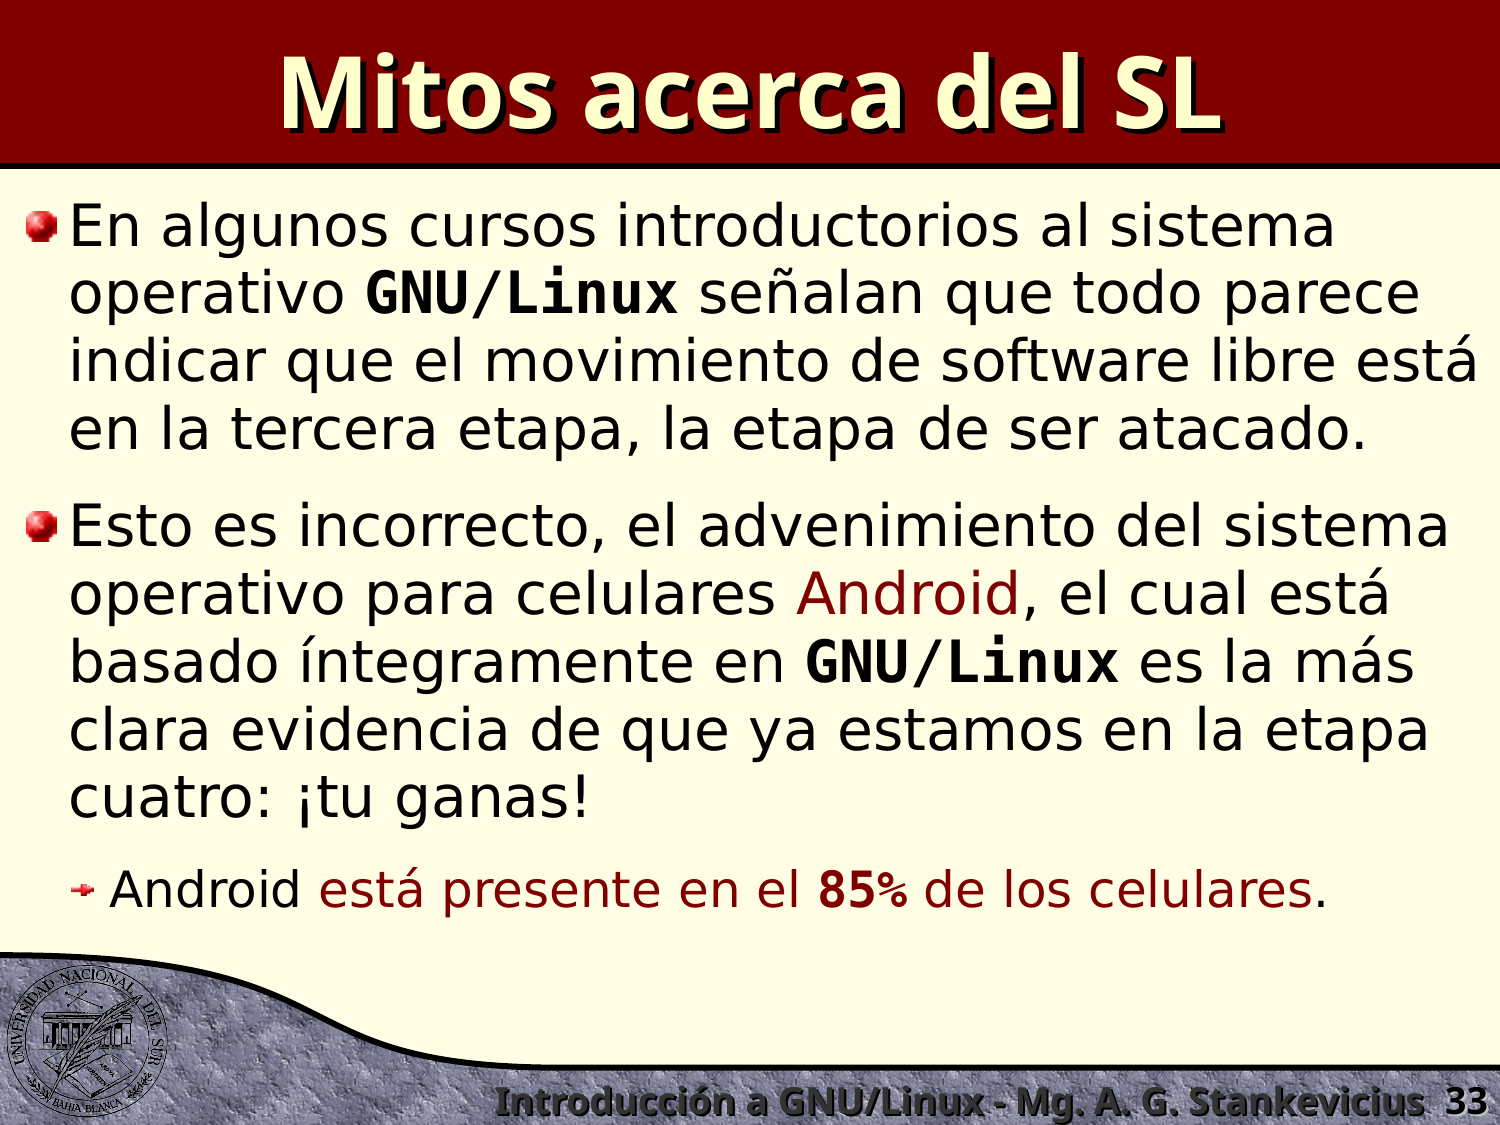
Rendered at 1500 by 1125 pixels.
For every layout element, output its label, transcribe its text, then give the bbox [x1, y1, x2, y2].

picture [1059, 1100, 1065, 1110]
title Mitos acerca del SL [15, 12, 1485, 153]
list En algunos cursos introductorios al sistema operativo GNU/Linux señalan que todo parece indicar que el movimiento de software libre está en la tercera etapa, la etapa de ser atacado. Esto es incorrecto, el advenimiento del sistema operativo para celulares Android, el cual está basado íntegramente en GNU/Linux es la más clara evidencia de que ya estamos en la etapa cuatro: ¡tu ganas! Android está presente en el 85% de los celulares. [11, 192, 1486, 923]
picture [0, 956, 1500, 1125]
